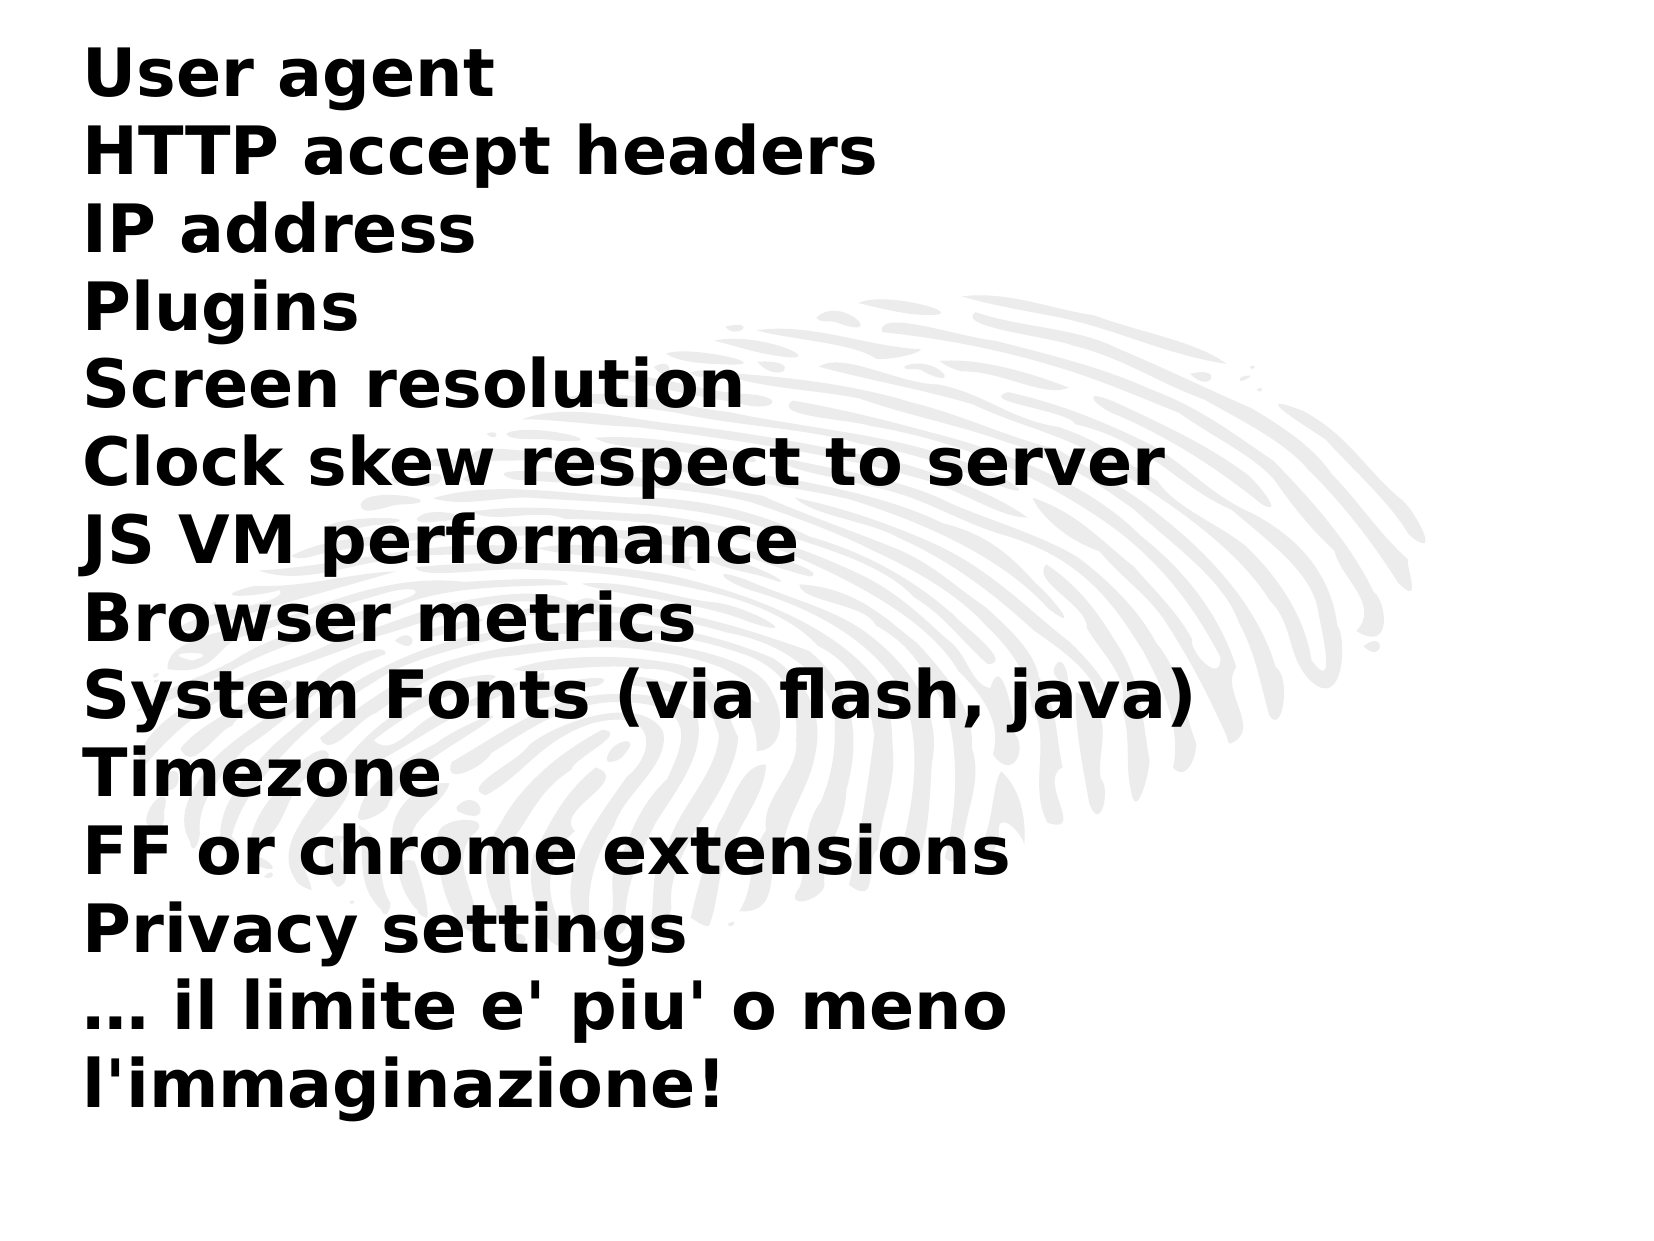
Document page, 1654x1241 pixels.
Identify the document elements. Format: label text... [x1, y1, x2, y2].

subtitle User agent HTTP accept headers IP address Plugins Screen resolution Clock skew respect to server JS VM performance Browser metrics System Fonts (via flash, java) Timezone FF or chrome extensions Privacy settings … il limite e' piu' o meno l'immaginazione! [82, 34, 1571, 1124]
